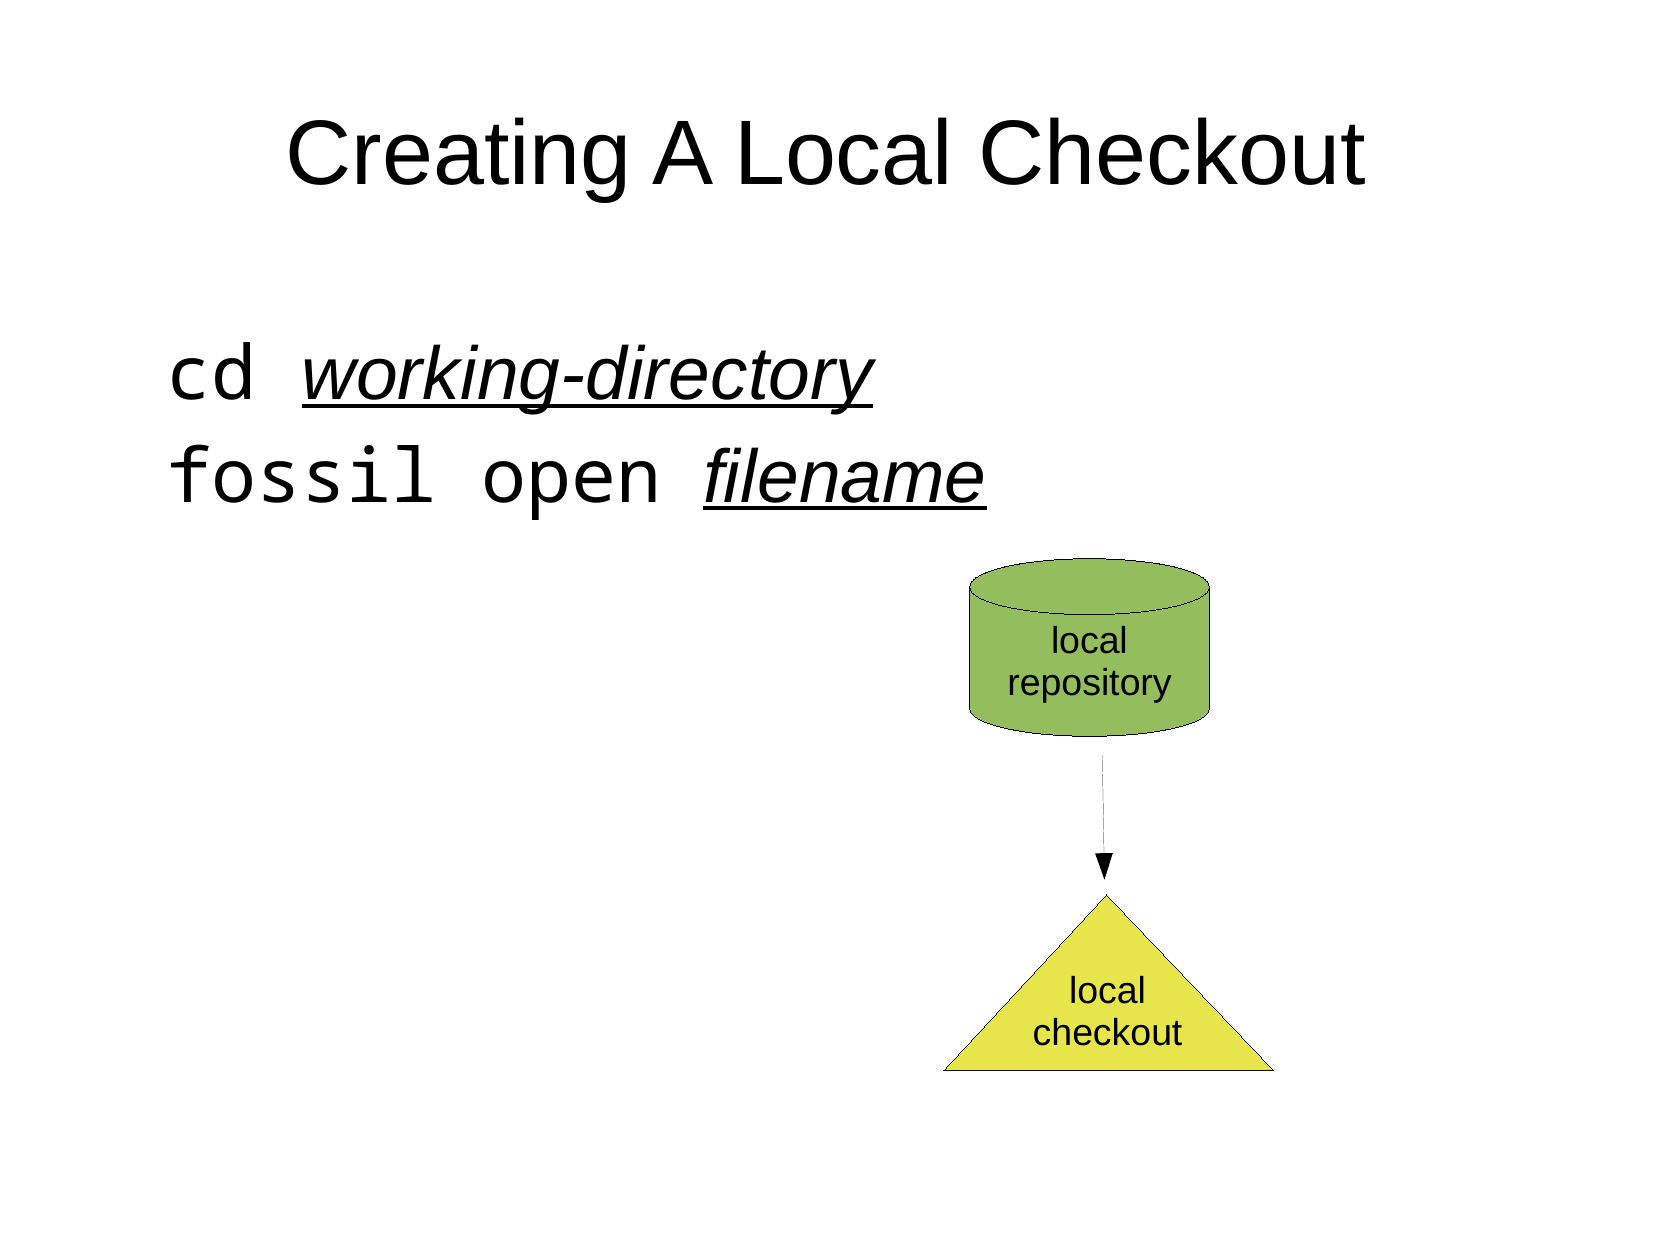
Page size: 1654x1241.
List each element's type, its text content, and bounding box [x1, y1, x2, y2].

text_box local checkout [943, 894, 1274, 1071]
text_box cd working-directory fossil open filename [152, 312, 1002, 500]
title Creating A Local Checkout [82, 56, 1571, 250]
text_box local repository [969, 558, 1210, 737]
